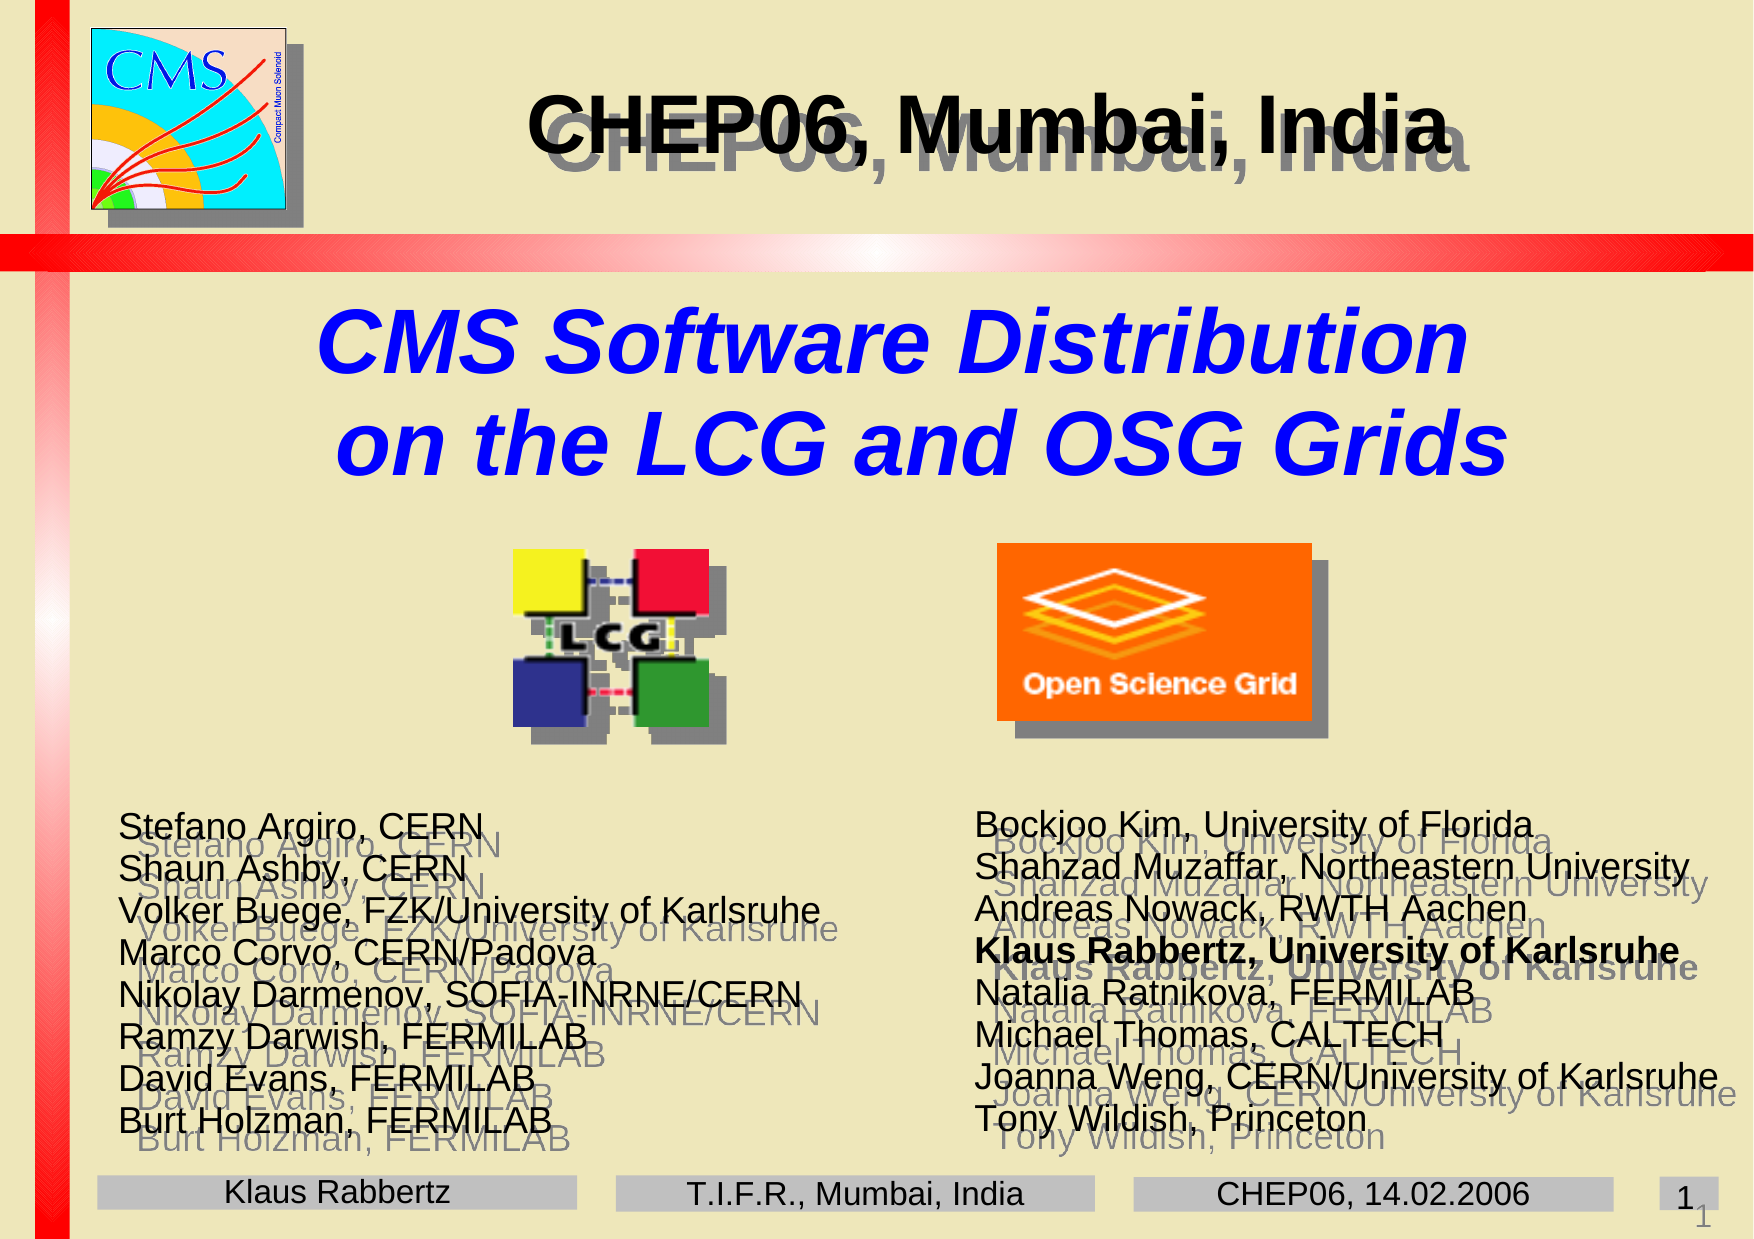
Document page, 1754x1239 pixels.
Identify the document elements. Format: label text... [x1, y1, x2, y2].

picture [997, 543, 1312, 721]
picture [90, 27, 287, 210]
text_box Stefano Argiro, CERN Shaun Ashby, CERN Volker Buege, FZK/University of Karlsruhe Marco Corvo, CERN/Padova Nikolay Darmenov, SOFIA-INRNE/CERN Ramzy Darwish, FERMILAB David Evans, FERMILAB Burt Holzman, FERMILAB [106, 793, 875, 1153]
text_box [200, 403, 699, 483]
text_box Bockjoo Kim, University of Florida Shahzad Muzaffar, Northeastern University Andreas Nowack, RWTH Aachen Klaus Rabbertz, University of Karlsruhe Natalia Ratnikova, FERMILAB Michael Thomas, CALTECH Joanna Weng, CERN/University of Karlsruhe Tony Wildish, Princeton [962, 791, 1735, 1151]
picture [513, 549, 709, 727]
title CMS Software Distribution on the LCG and OSG Grids [252, 289, 1536, 497]
text_box CHEP06, Mumbai, India [514, 66, 1464, 183]
